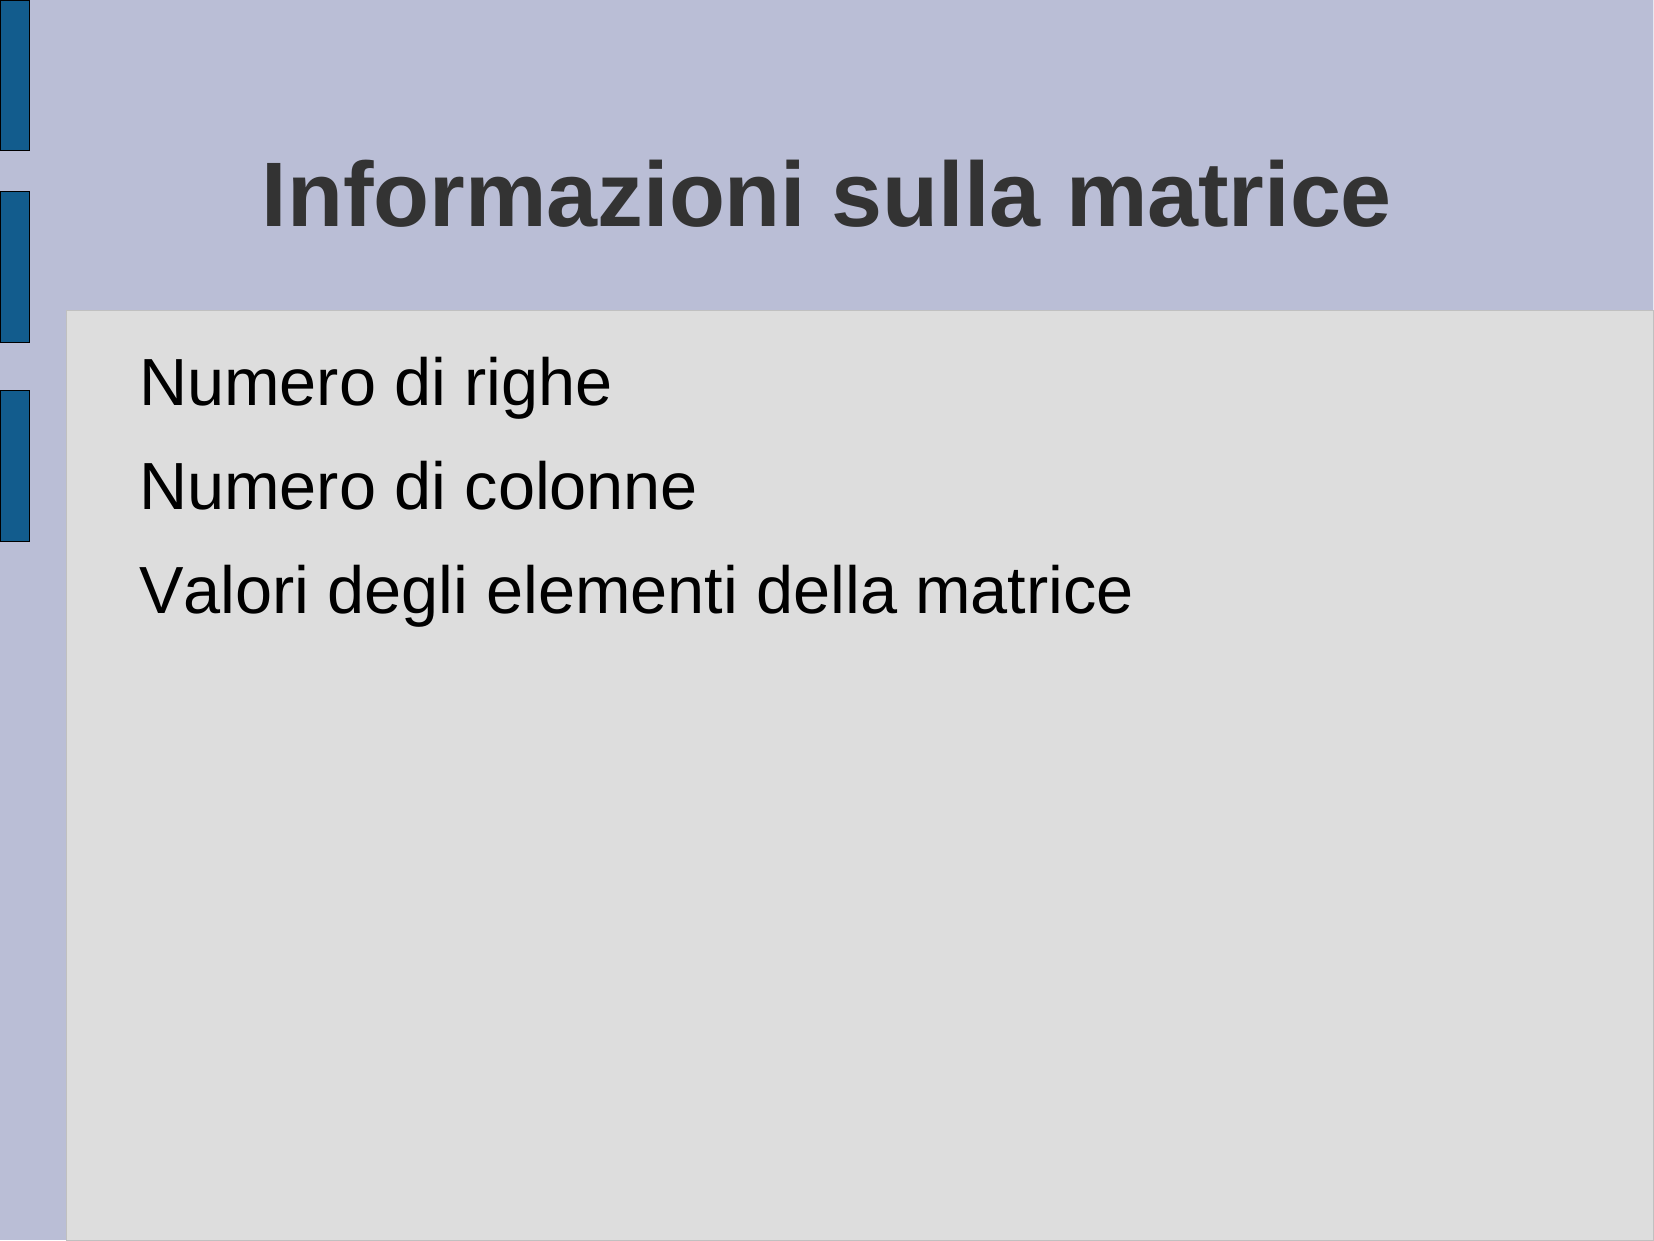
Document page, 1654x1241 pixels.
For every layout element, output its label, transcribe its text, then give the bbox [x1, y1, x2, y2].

list Numero di righe Numero di colonne Valori degli elementi della matrice [121, 344, 1534, 1112]
title Informazioni sulla matrice [121, 91, 1534, 299]
